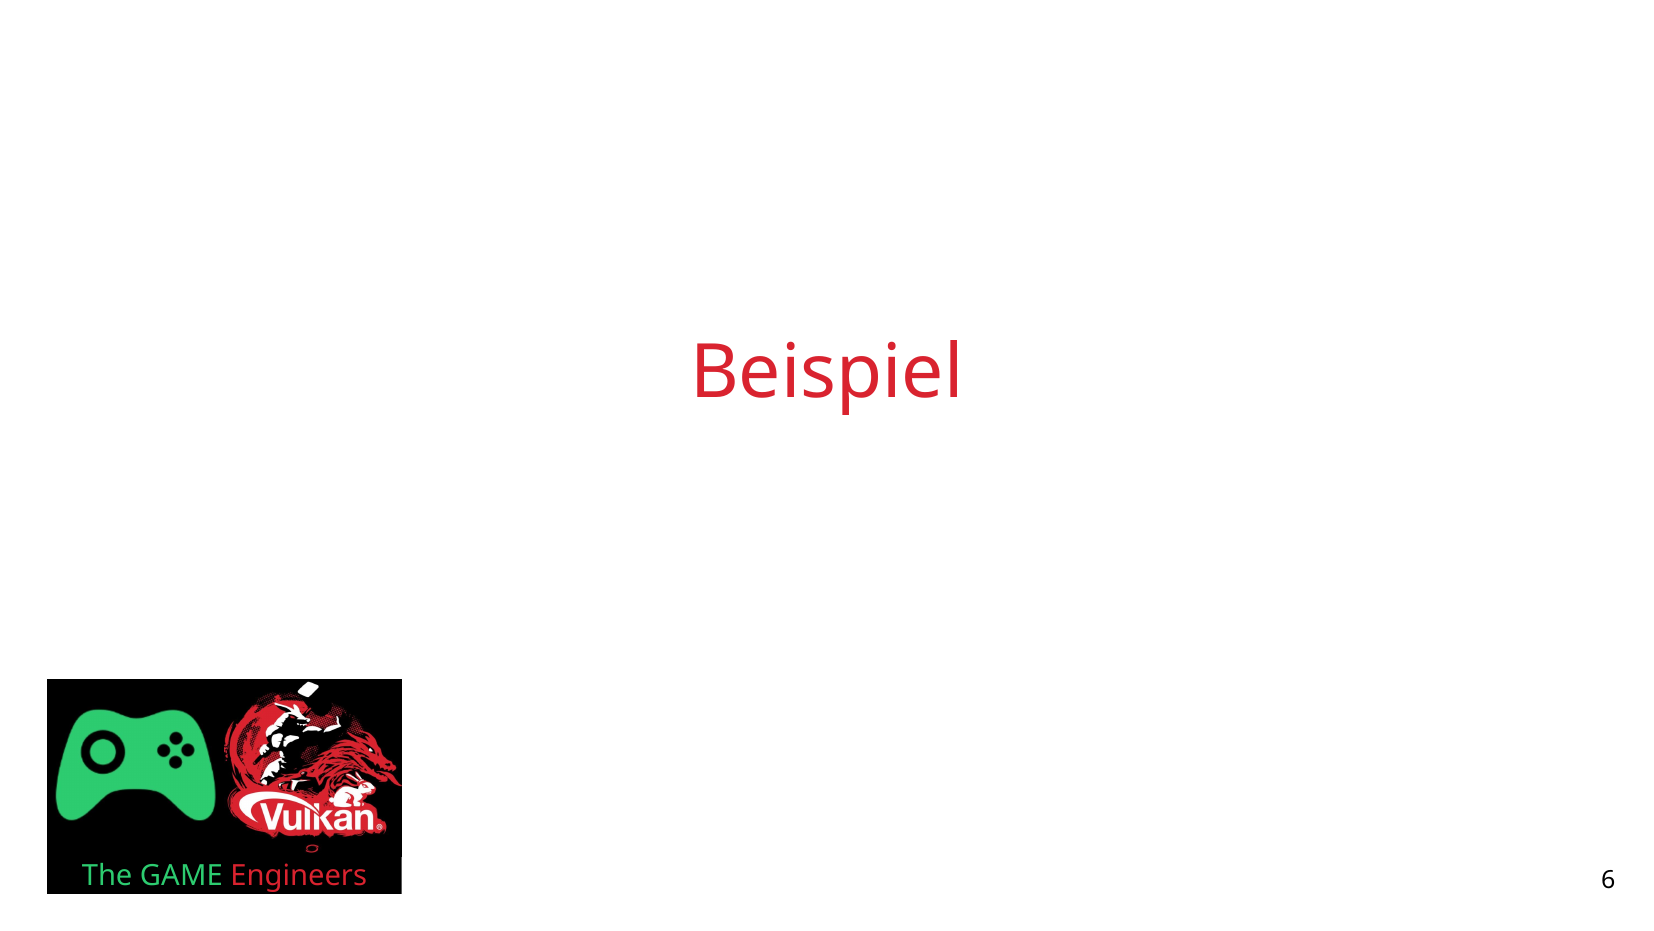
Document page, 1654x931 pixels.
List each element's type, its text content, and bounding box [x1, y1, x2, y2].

picture [47, 679, 402, 857]
title Beispiel [82, 324, 1571, 413]
